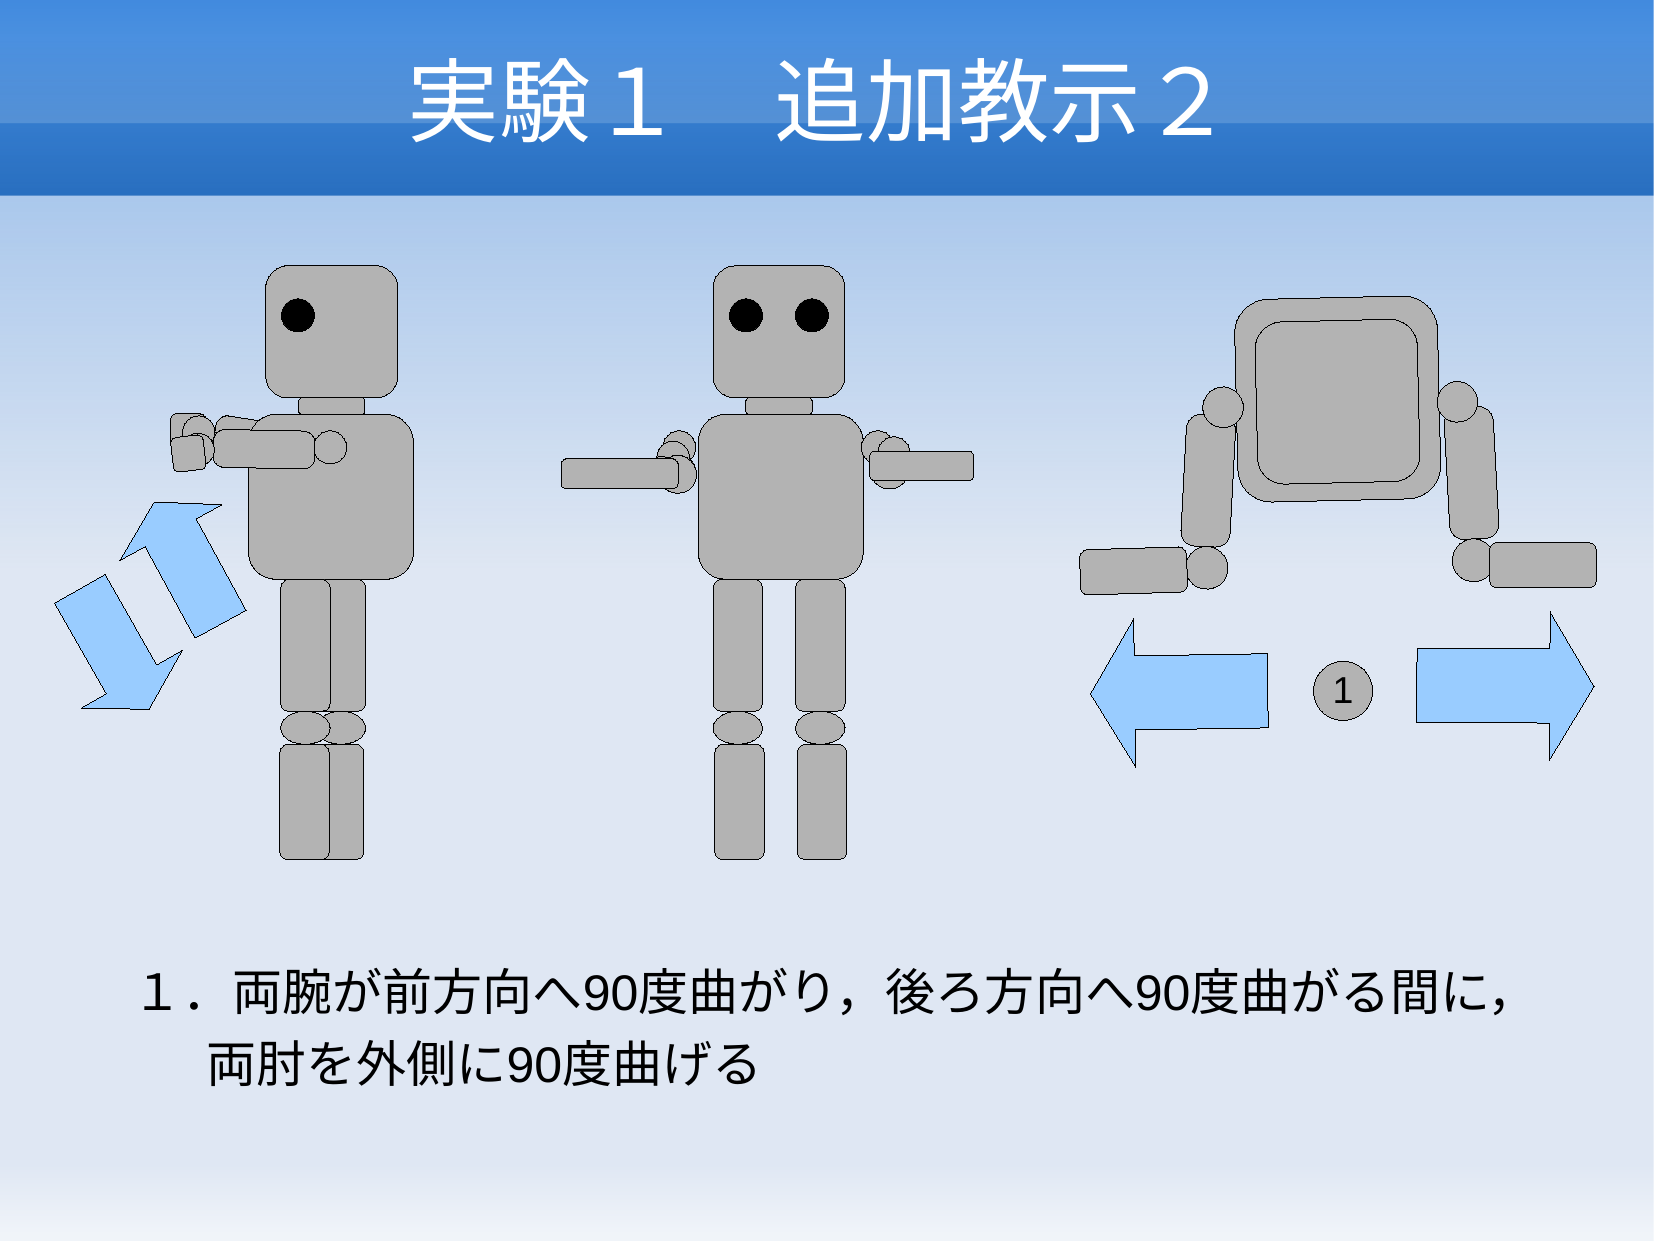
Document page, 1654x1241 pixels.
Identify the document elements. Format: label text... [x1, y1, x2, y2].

text_box 1 [1313, 661, 1373, 721]
text_box [1079, 296, 1597, 595]
text_box １．両腕が前方向へ90度曲がり，後ろ方向へ90度曲がる間に， 両肘を外側に90度曲げる [118, 944, 1559, 1172]
title 実験１ 追加教示２ [76, 0, 1565, 208]
text_box [54, 574, 183, 710]
text_box [1090, 618, 1269, 768]
text_box [119, 502, 247, 638]
picture [0, 0, 1654, 1241]
text_box [698, 265, 974, 860]
text_box [1416, 611, 1595, 761]
text_box [170, 265, 414, 860]
text_box [561, 430, 697, 494]
